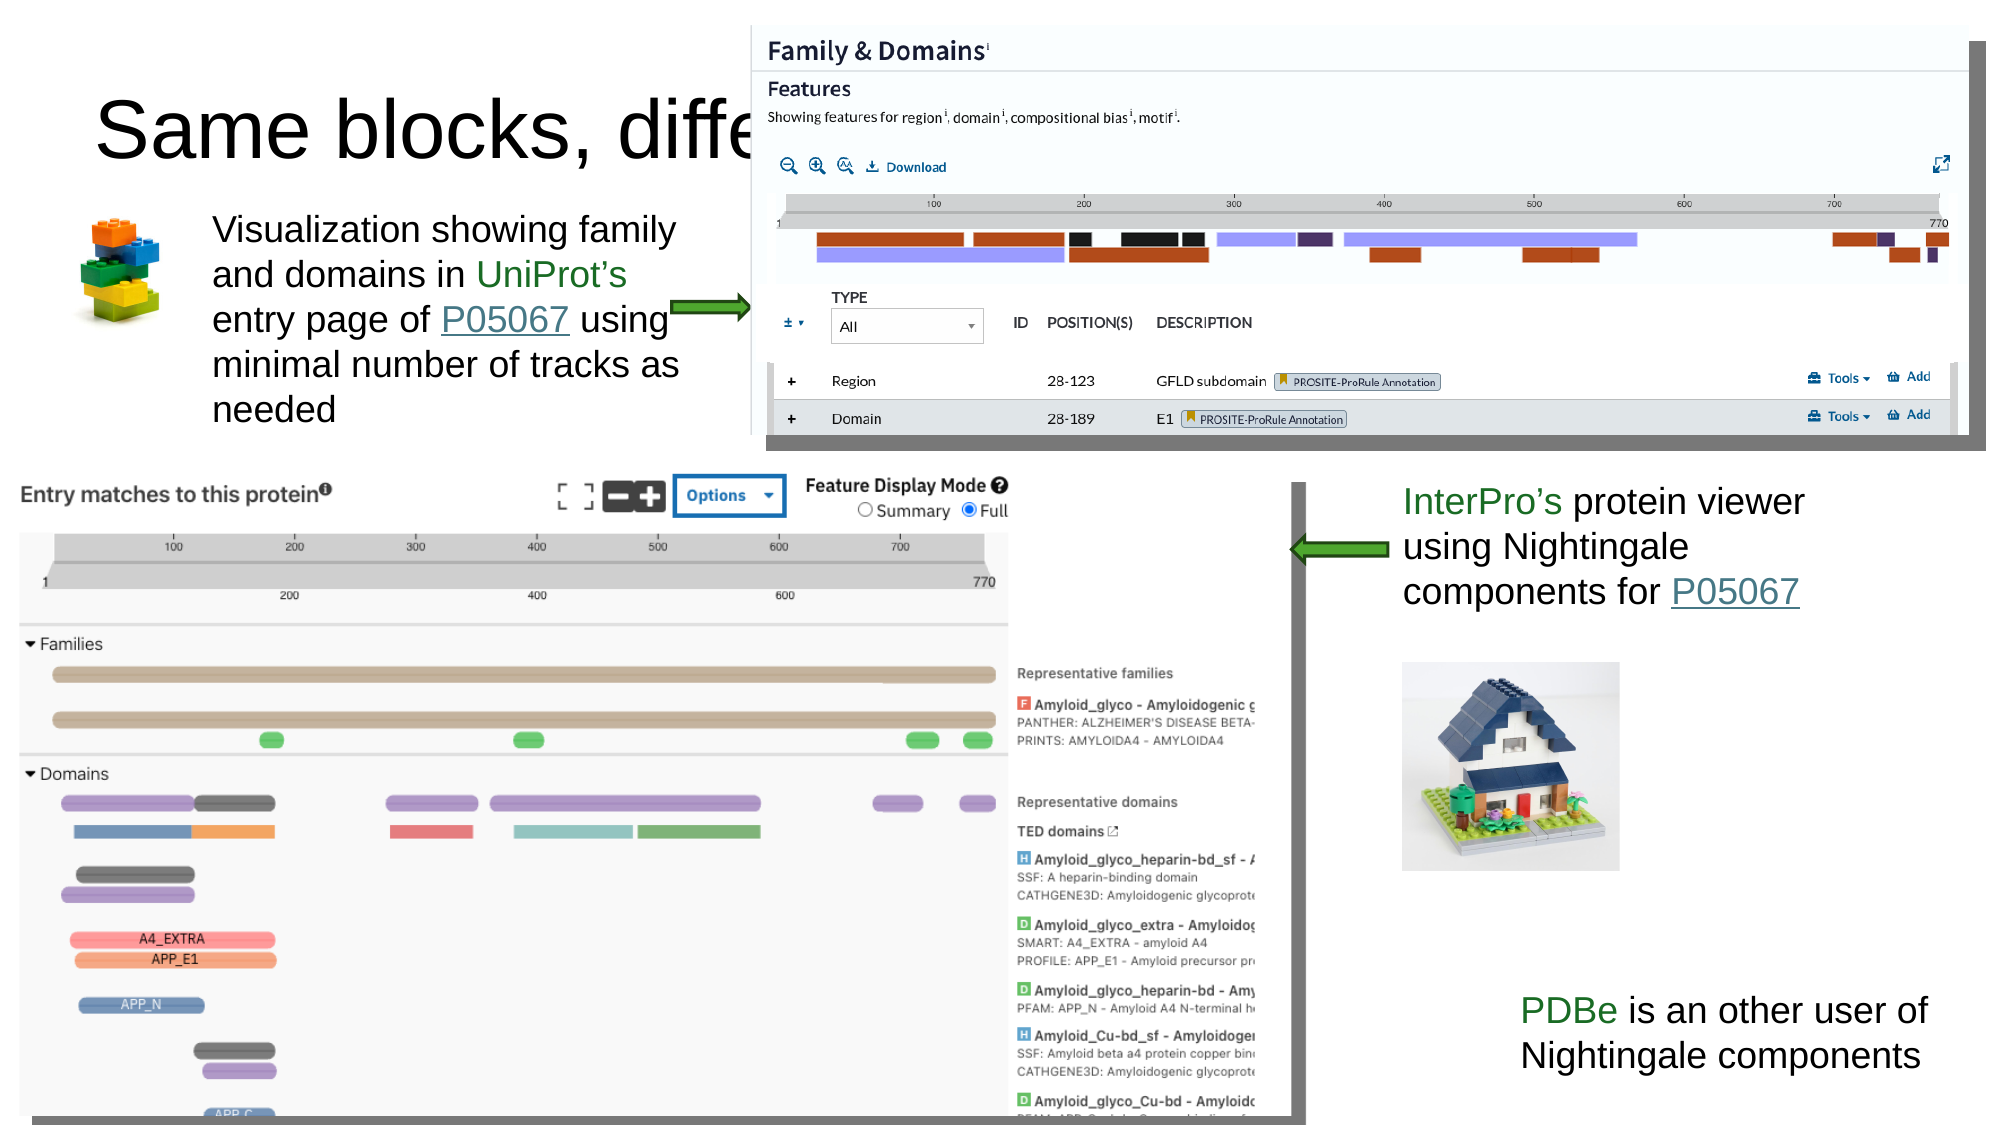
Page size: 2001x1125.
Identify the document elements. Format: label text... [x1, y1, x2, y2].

text_box [1291, 536, 1388, 563]
picture [750, 25, 1969, 435]
text_box [671, 295, 750, 319]
text_box InterPro’s protein viewer using Nightingale components for P05067 [1387, 469, 1852, 620]
text_box Visualization showing family and domains in UniProt’s entry page of P05067 using minimal number of tracks as needed [197, 197, 705, 438]
text_box Same blocks, different results [79, 68, 750, 184]
picture [1402, 662, 1620, 871]
text_box PDBe is an other user of Nightingale components [1505, 978, 1969, 1084]
picture [16, 466, 1292, 1116]
picture [31, 184, 211, 364]
